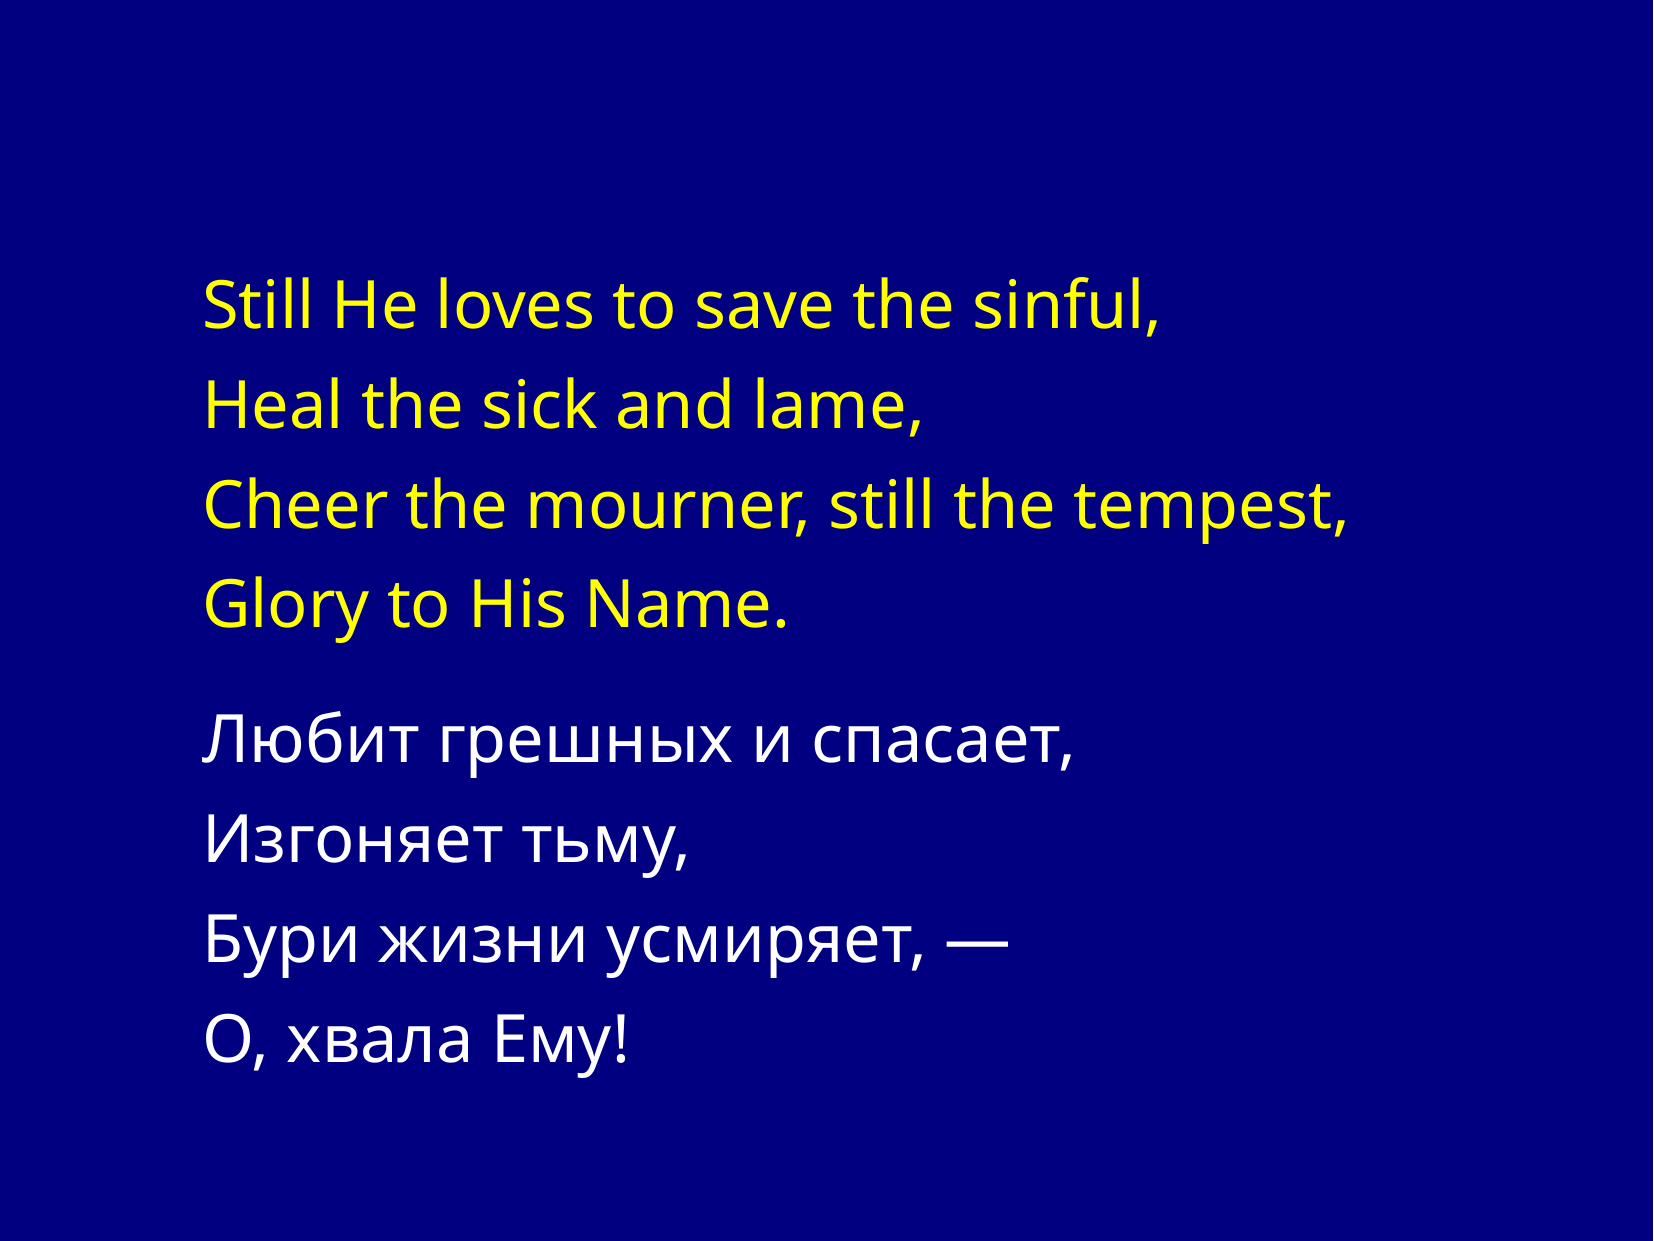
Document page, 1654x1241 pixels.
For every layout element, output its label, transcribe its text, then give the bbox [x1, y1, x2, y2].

text_box Still He loves to save the sinful, Heal the sick and lame, Cheer the mourner, still the tempest, Glory to His Name. [75, 150, 1576, 638]
text_box Любит грешных и спасает, Изгоняет тьму, Бури жизни усмиряет, — О, хвала Ему! [75, 675, 1576, 1163]
